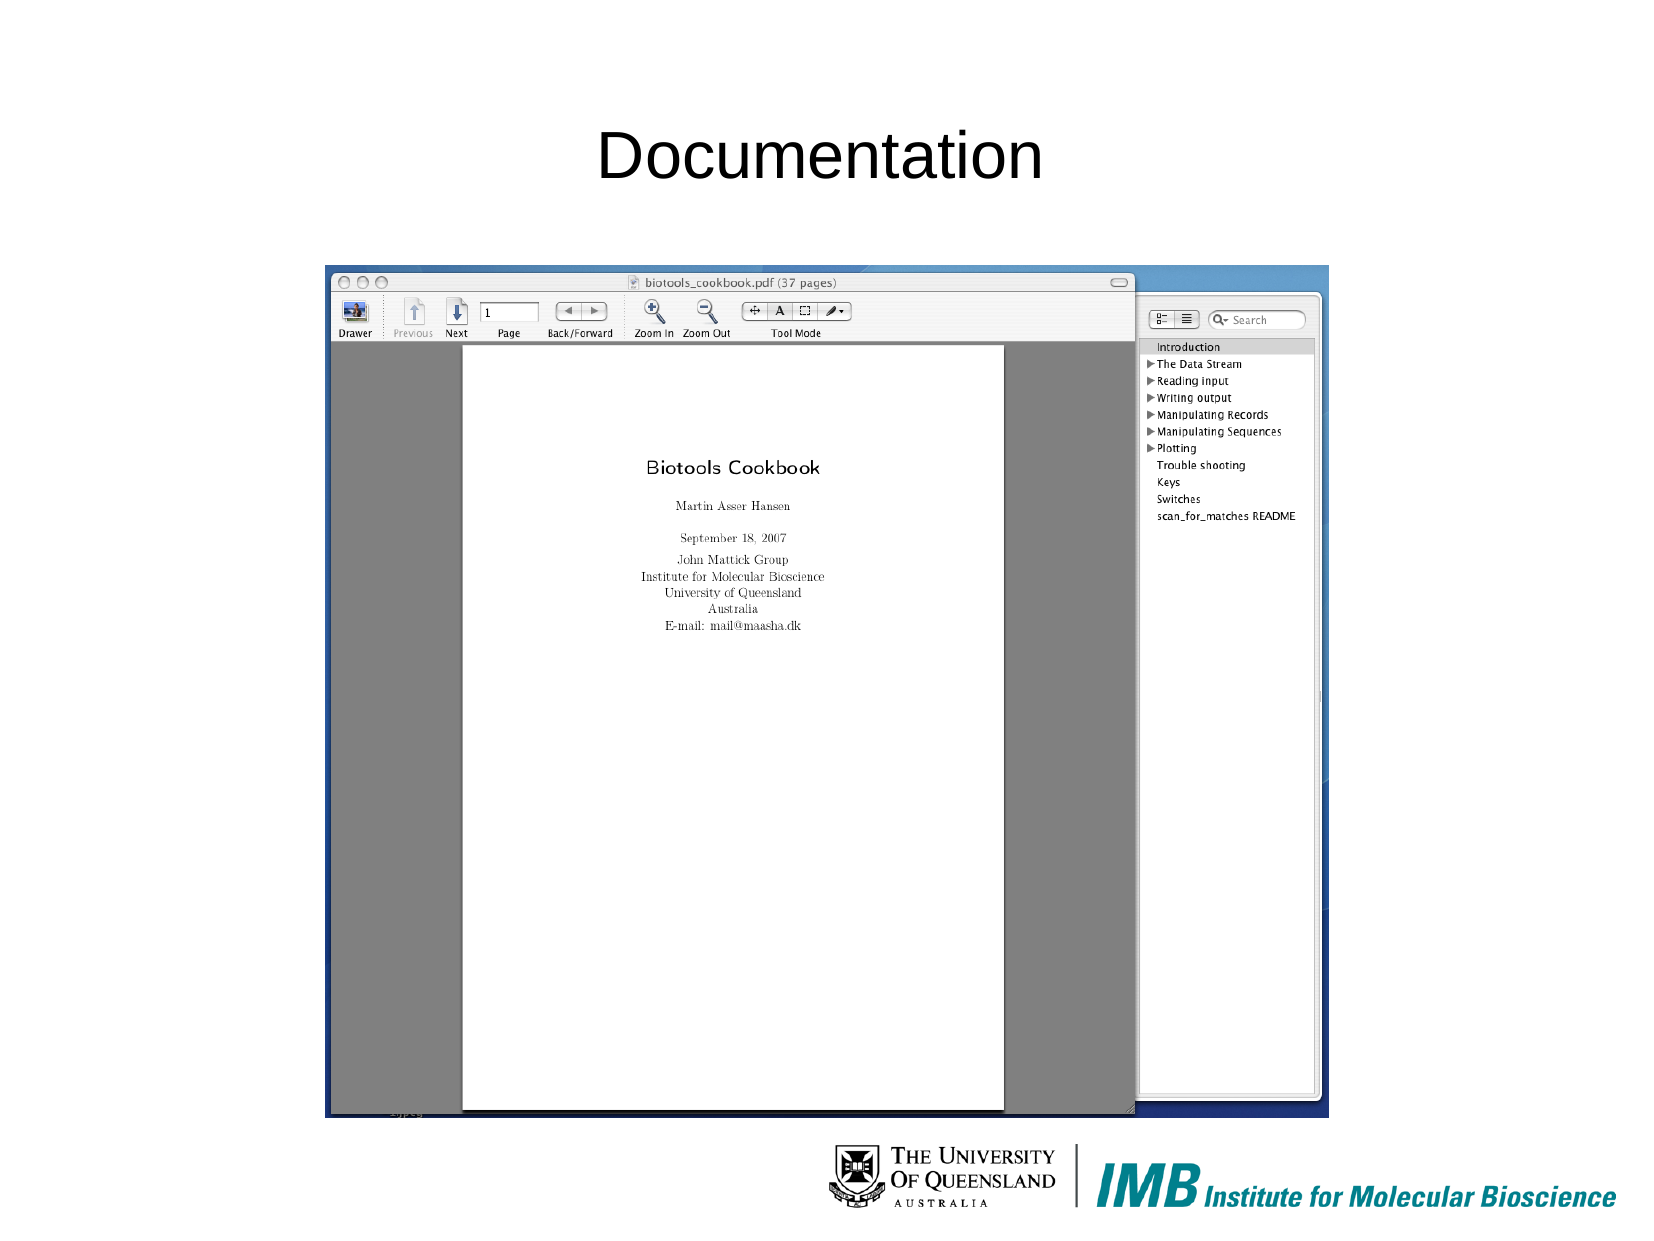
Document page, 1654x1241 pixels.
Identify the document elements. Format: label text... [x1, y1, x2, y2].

picture [826, 1142, 1618, 1211]
picture [325, 265, 1329, 1118]
title Documentation [76, 59, 1565, 252]
